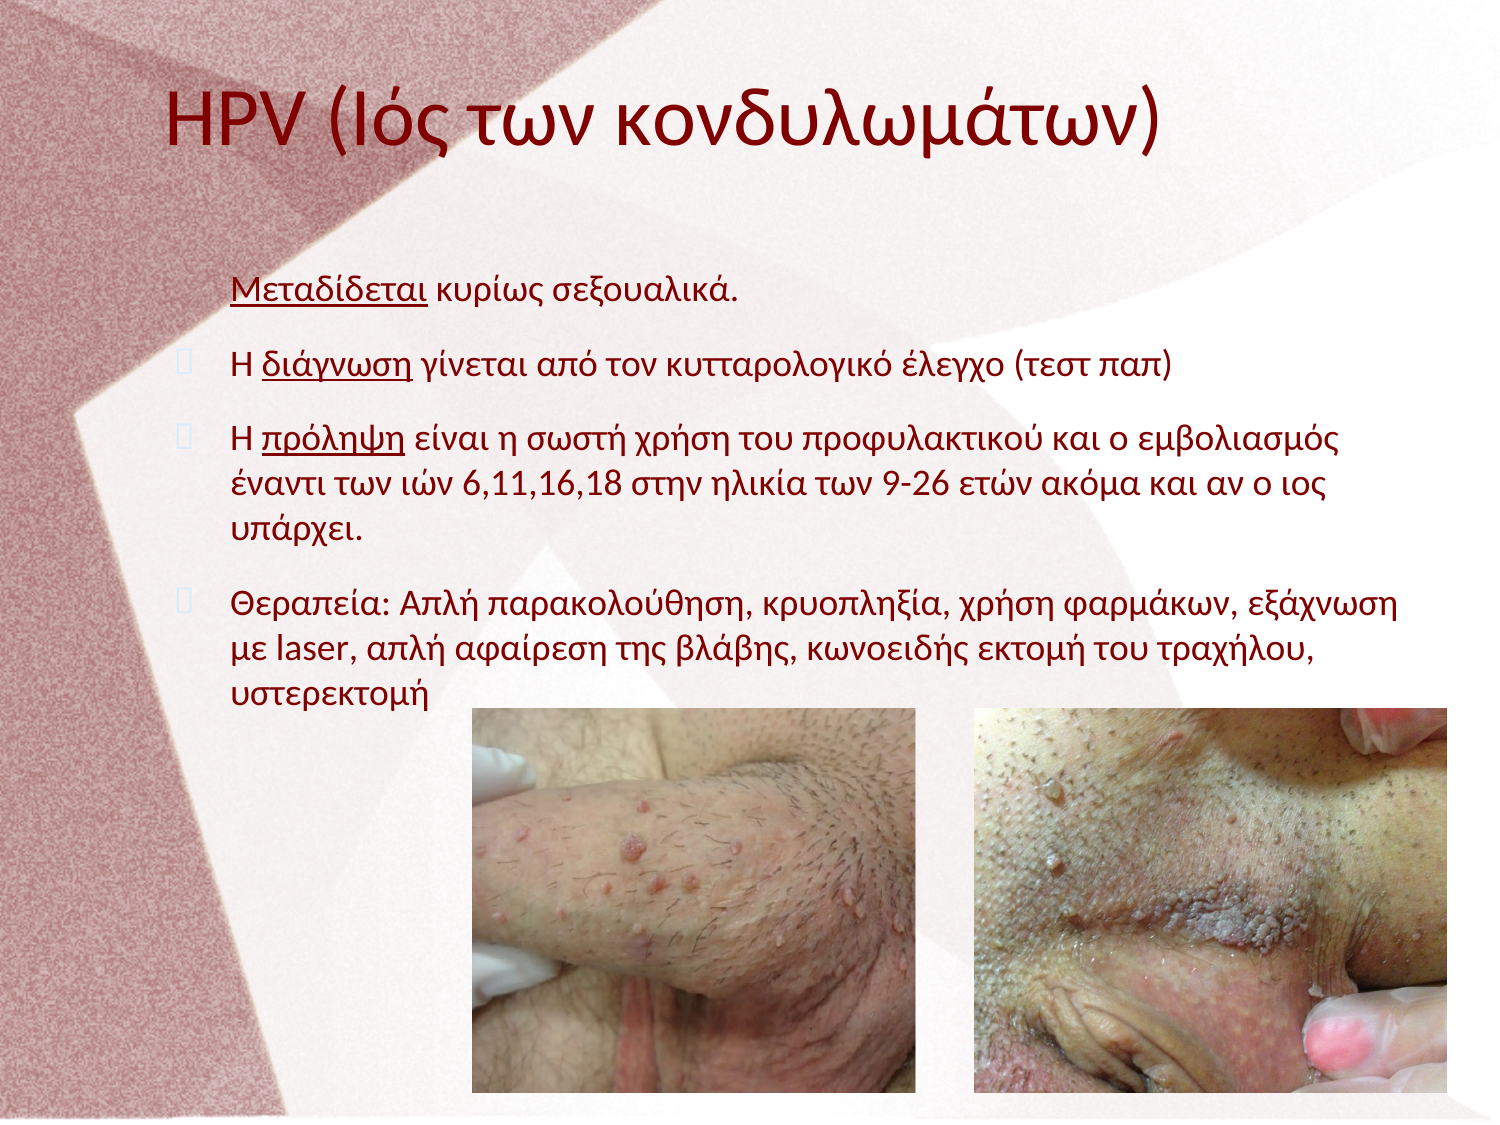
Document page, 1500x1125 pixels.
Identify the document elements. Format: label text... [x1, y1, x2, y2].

list Μεταδίδεται κυρίως σεξουαλικά. Η διάγνωση γίνεται από τον κυτταρολογικό έλεγχο (τεστ παπ) Η πρόληψη είναι η σωστή χρήση του προφυλακτικού και ο εμβολιασμός έναντι των ιών 6,11,16,18 στην ηλικία των 9-26 ετών ακόμα και αν ο ιος υπάρχει. Θεραπεία: Απλή παρακολούθηση, κρυοπληξία, χρήση φαρμάκων, εξάχνωση με laser, απλή αφαίρεση της βλάβης, κωνοειδής εκτομή του τραχήλου, υστερεκτομή [147, 256, 1423, 975]
picture [0, 0, 1500, 1125]
title HPV (Ιός των κονδυλωμάτων) [150, 54, 1425, 234]
